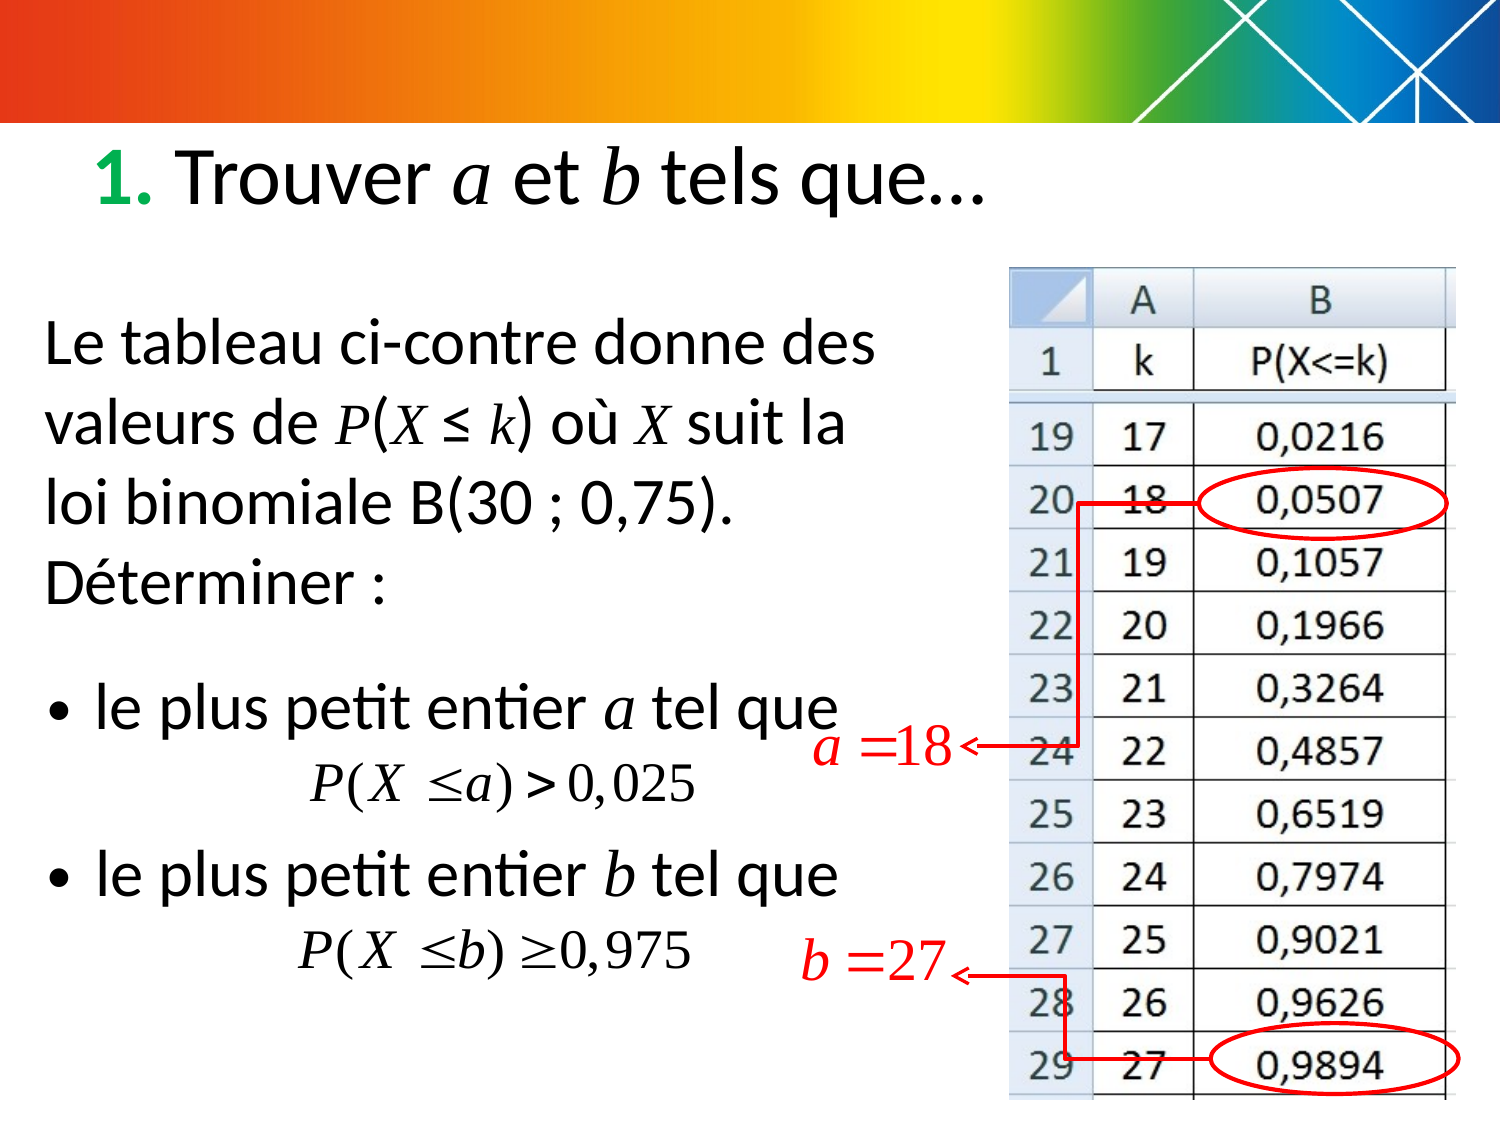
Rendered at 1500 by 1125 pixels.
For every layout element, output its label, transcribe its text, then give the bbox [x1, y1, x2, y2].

picture [1340, 0, 1500, 123]
text_box • le plus petit entier a tel que [29, 655, 903, 822]
chart [804, 714, 960, 779]
text_box Le tableau ci-contre donne des valeurs de P(X ≤ k) où X suit la loi binomiale B(30 ; 0,75). Déterminer : [29, 290, 916, 626]
chart [289, 916, 701, 991]
chart [795, 928, 955, 994]
chart [301, 750, 706, 822]
picture [0, 0, 1347, 123]
text_box • le plus petit entier b tel que [29, 822, 951, 998]
picture [1009, 267, 1456, 1057]
picture [1009, 978, 1456, 1100]
title 1. Trouver a et b tels que… [76, 113, 1427, 255]
picture [1202, 471, 1444, 536]
picture [1213, 1026, 1456, 1091]
